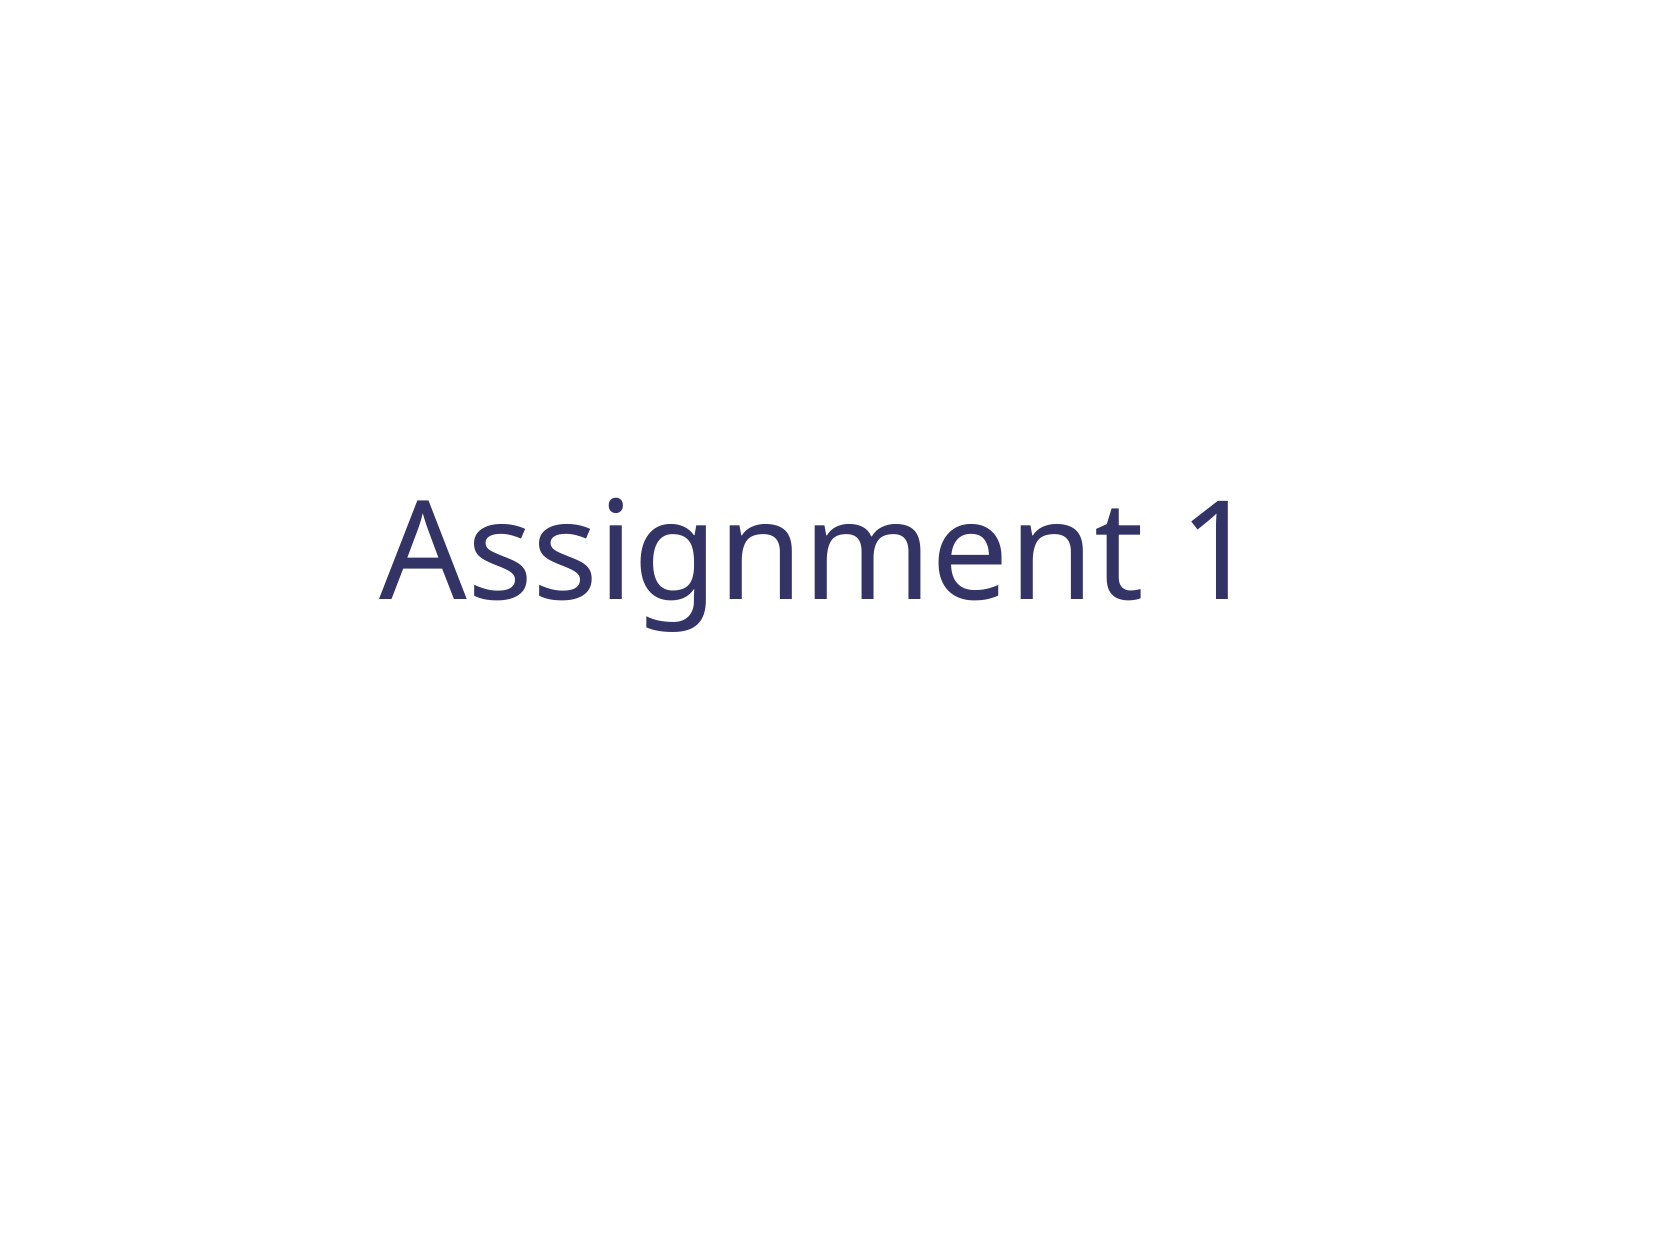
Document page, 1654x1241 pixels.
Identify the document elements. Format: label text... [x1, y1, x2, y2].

title Assignment 1 [75, 450, 1564, 643]
